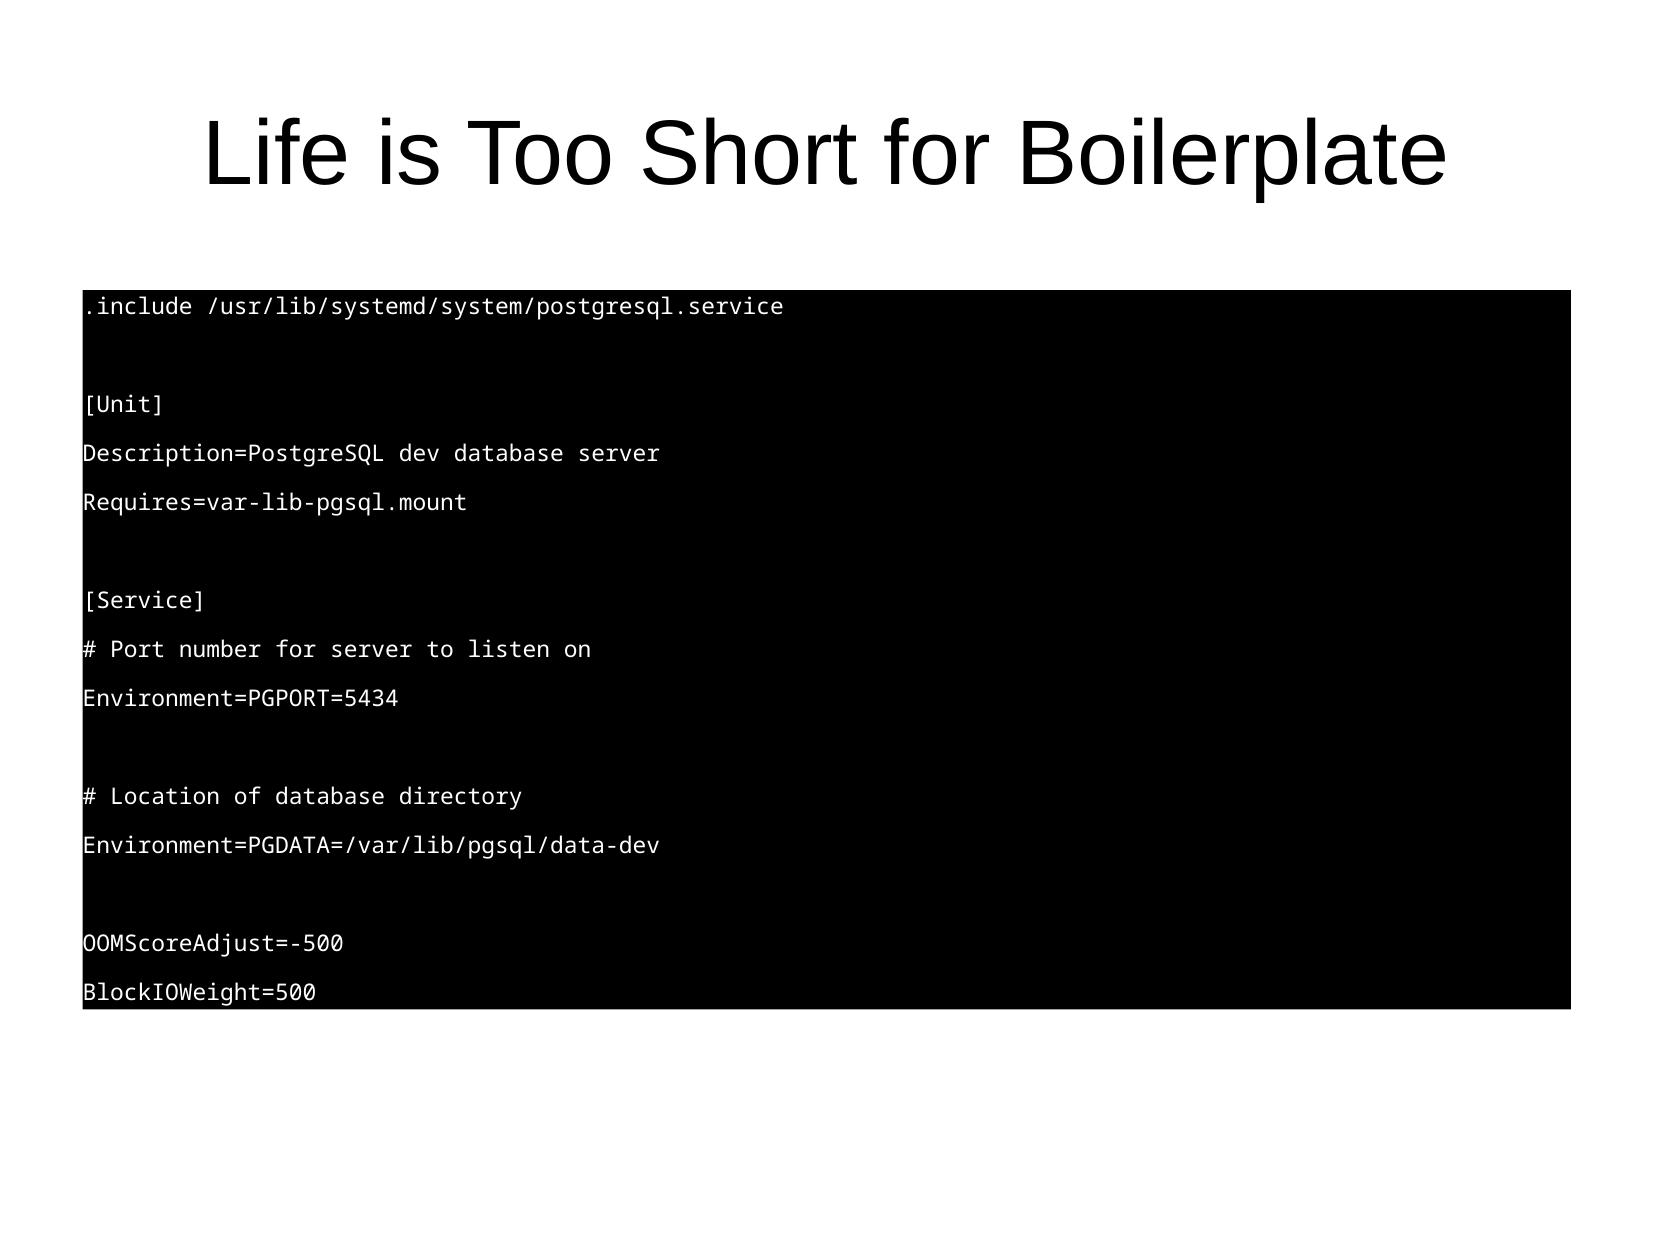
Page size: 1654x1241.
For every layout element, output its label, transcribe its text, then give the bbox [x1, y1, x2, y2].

title Life is Too Short for Boilerplate [82, 49, 1571, 257]
list .include /usr/lib/systemd/system/postgresql.service [Unit] Description=PostgreSQL dev database server Requires=var-lib-pgsql.mount [Service] # Port number for server to listen on Environment=PGPORT=5434 # Location of database directory Environment=PGDATA=/var/lib/pgsql/data-dev OOMScoreAdjust=-500 BlockIOWeight=500 [82, 290, 1571, 1010]
